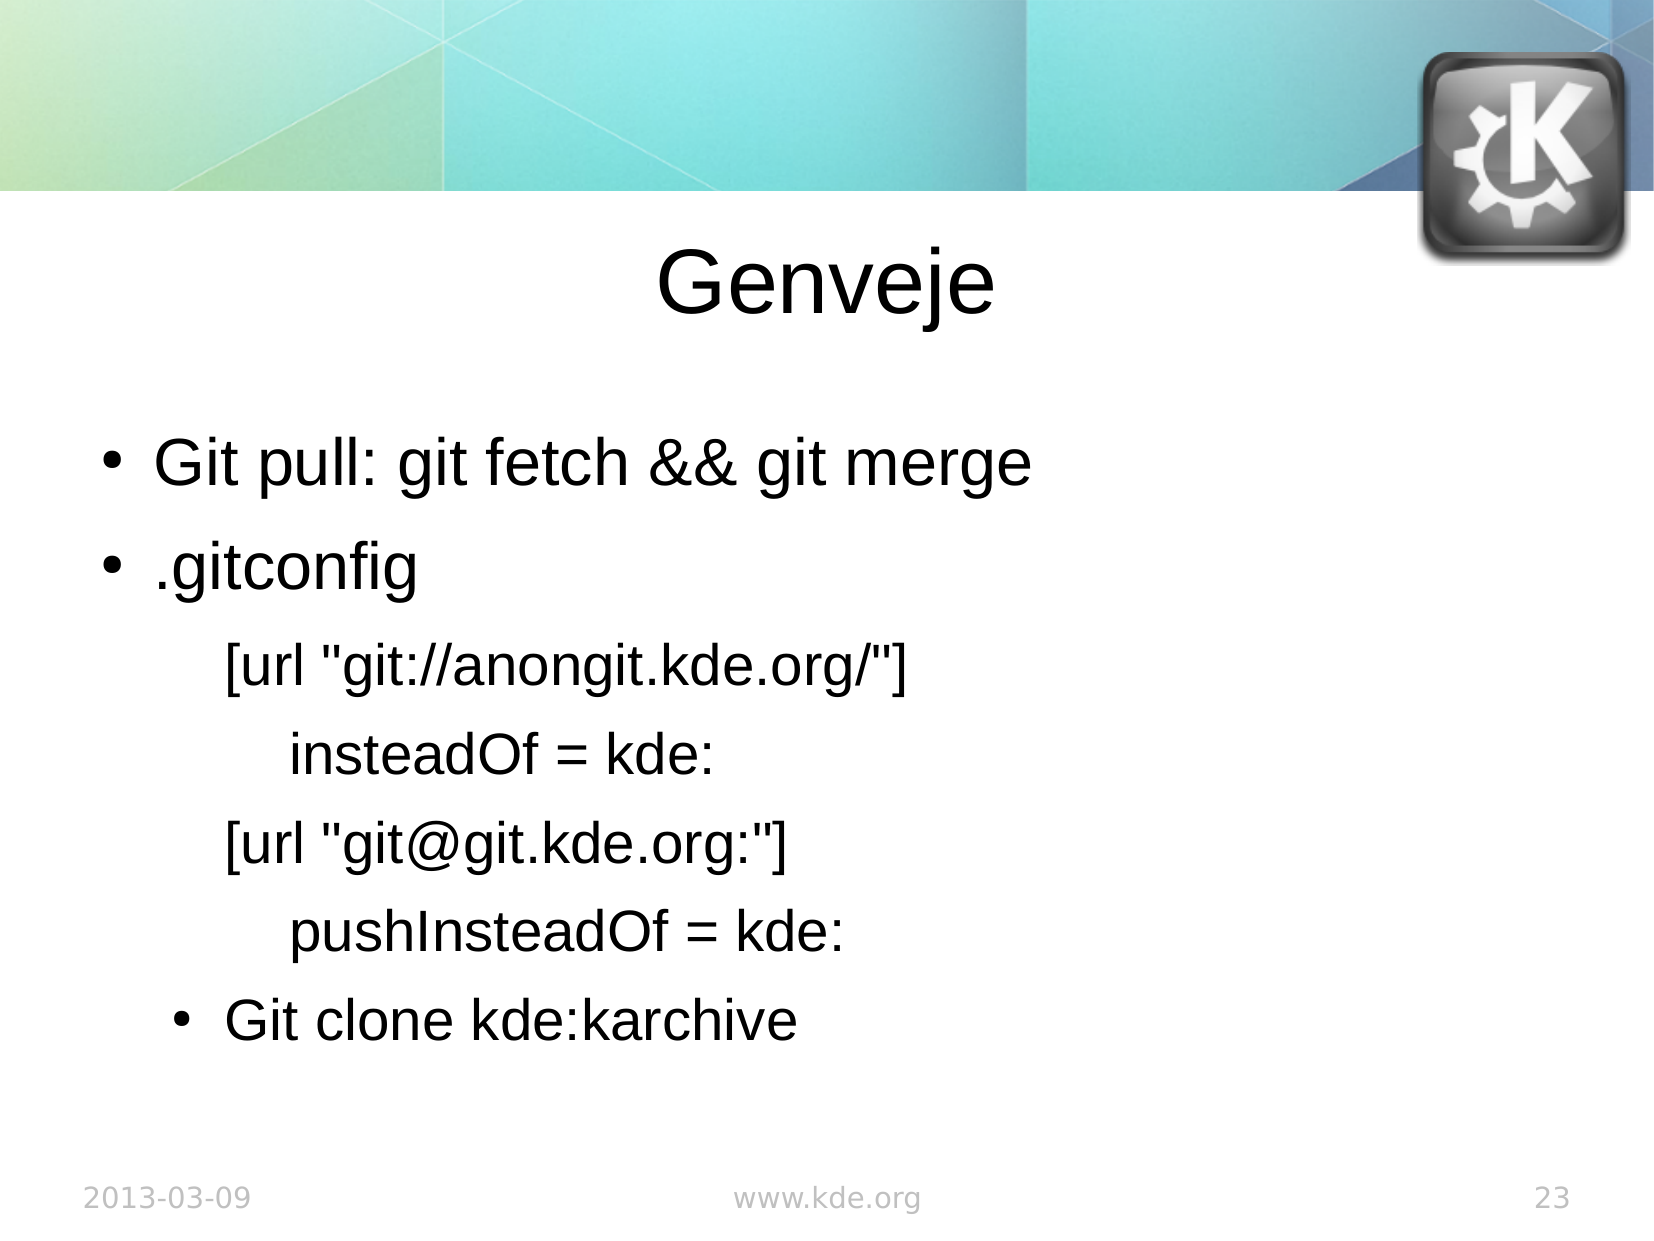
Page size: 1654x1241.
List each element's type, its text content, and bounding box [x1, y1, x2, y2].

title Genveje [82, 178, 1571, 386]
picture [0, 0, 1654, 191]
list Git pull: git fetch && git merge .gitconfig [url "git://anongit.kde.org/"] insteadOf = kde: [url "git@git.kde.org:"] pushInsteadOf = kde: Git clone kde:karchive [82, 424, 1571, 1144]
